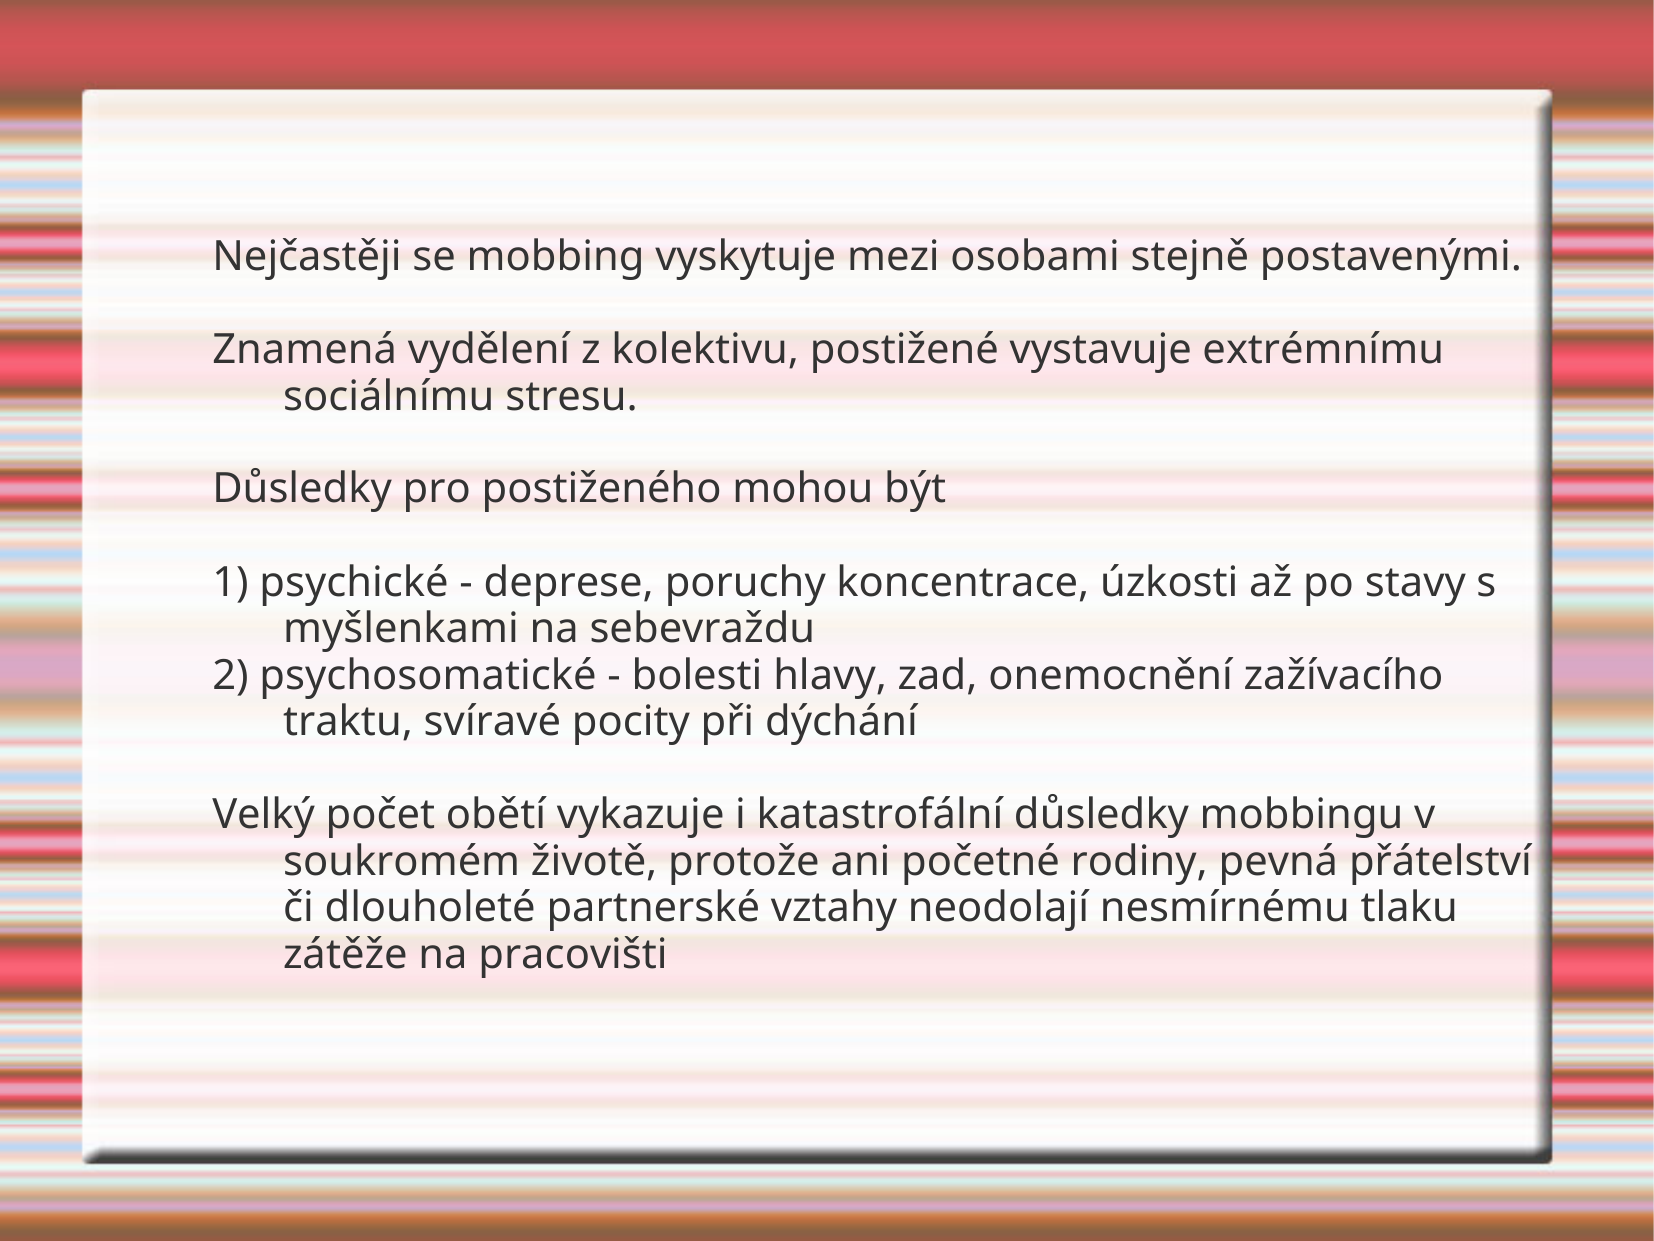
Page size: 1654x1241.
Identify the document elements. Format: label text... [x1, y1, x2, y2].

list Nejčastěji se mobbing vyskytuje mezi osobami stejně postavenými. Znamená vydělení z kolektivu, postižené vystavuje extrémnímu sociálnímu stresu. Důsledky pro postiženého mohou být 1) psychické - deprese, poruchy koncentrace, úzkosti až po stavy s myšlenkami na sebevraždu 2) psychosomatické - bolesti hlavy, zad, onemocnění zažívacího traktu, svíravé pocity při dýchání Velký počet obětí vykazuje i katastrofální důsledky mobbingu v soukromém životě, protože ani početné rodiny, pevná přátelství či dlouholeté partnerské vztahy neodolají nesmírnému tlaku zátěže na pracovišti [117, 230, 1534, 1127]
